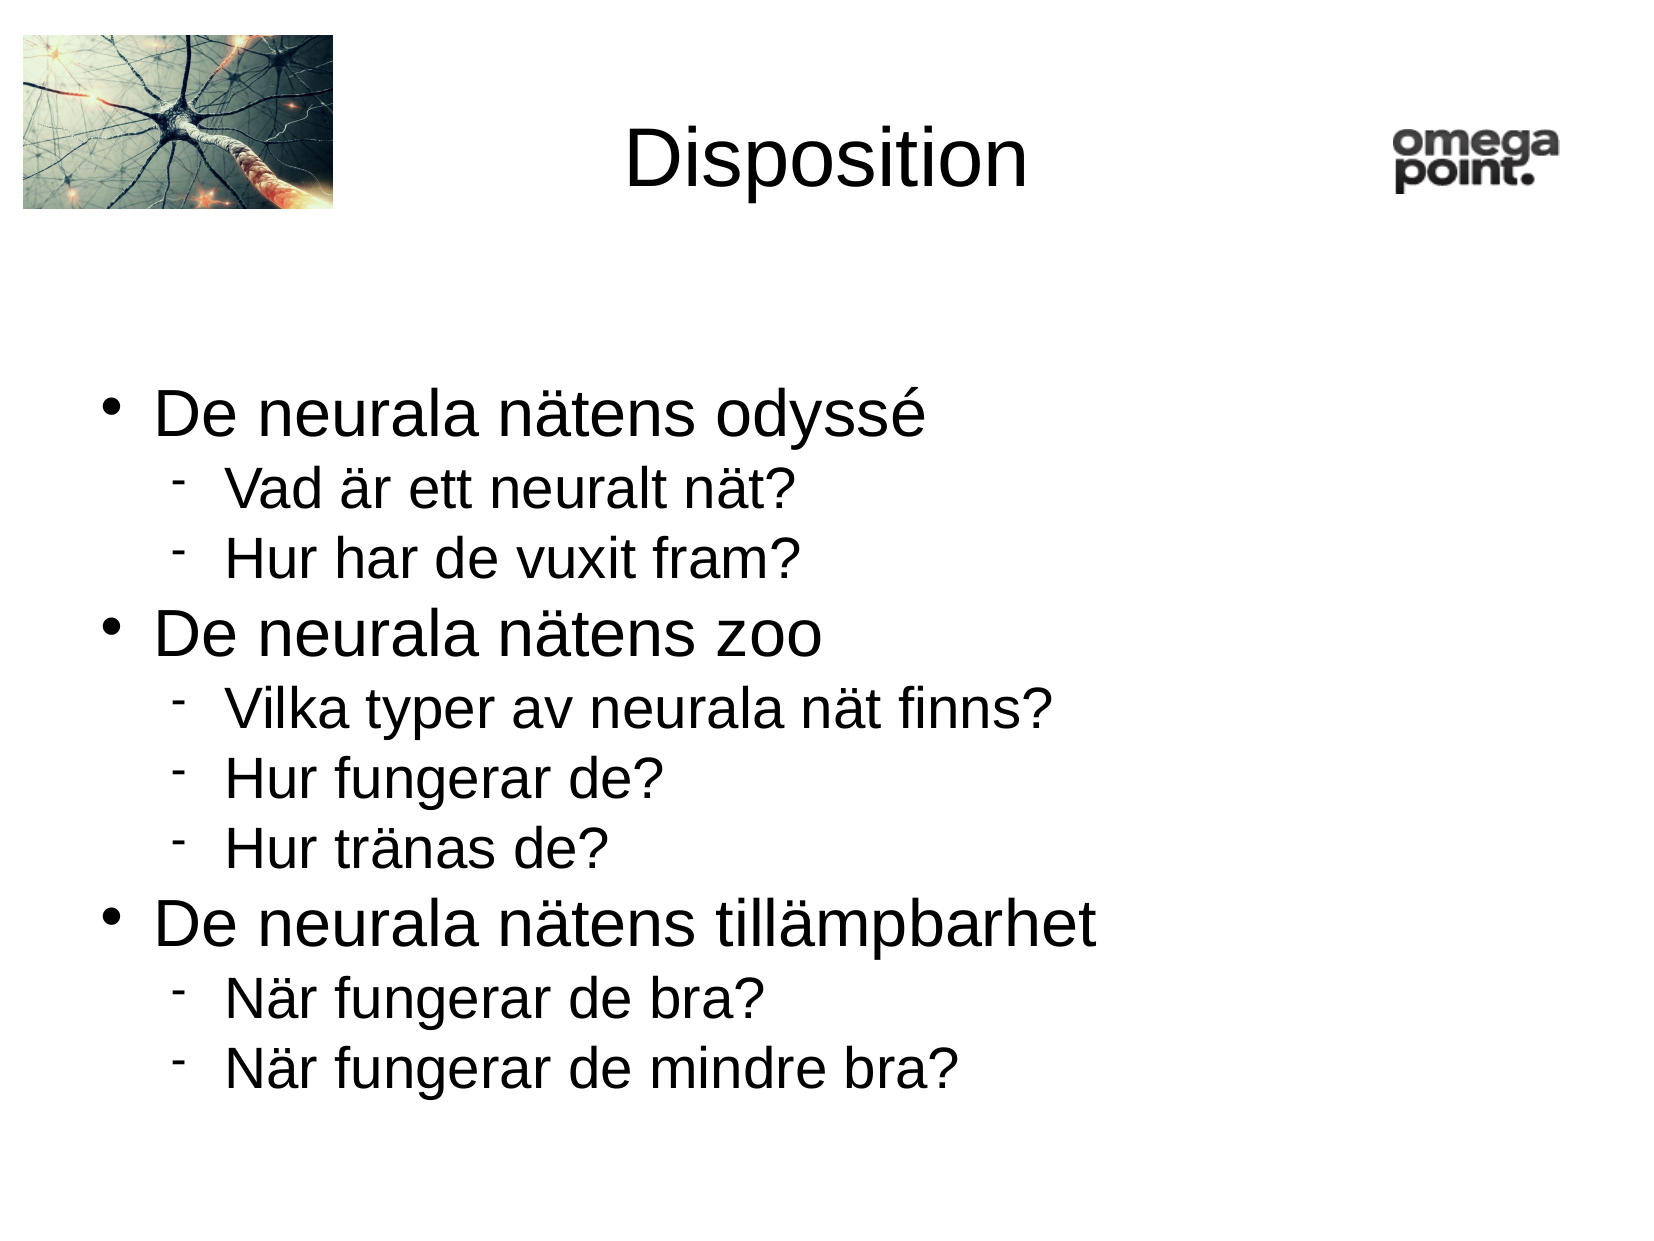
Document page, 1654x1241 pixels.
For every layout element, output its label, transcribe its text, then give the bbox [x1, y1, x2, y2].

text_box De neurala nätens odyssé Vad är ett neuralt nät? Hur har de vuxit fram? De neurala nätens zoo Vilka typer av neurala nät finns? Hur fungerar de? Hur tränas de? De neurala nätens tillämpbarhet När fungerar de bra? När fungerar de mindre bra? [82, 290, 1571, 1010]
picture [23, 35, 333, 210]
picture [1393, 129, 1560, 194]
text_box Disposition [82, 49, 1571, 257]
